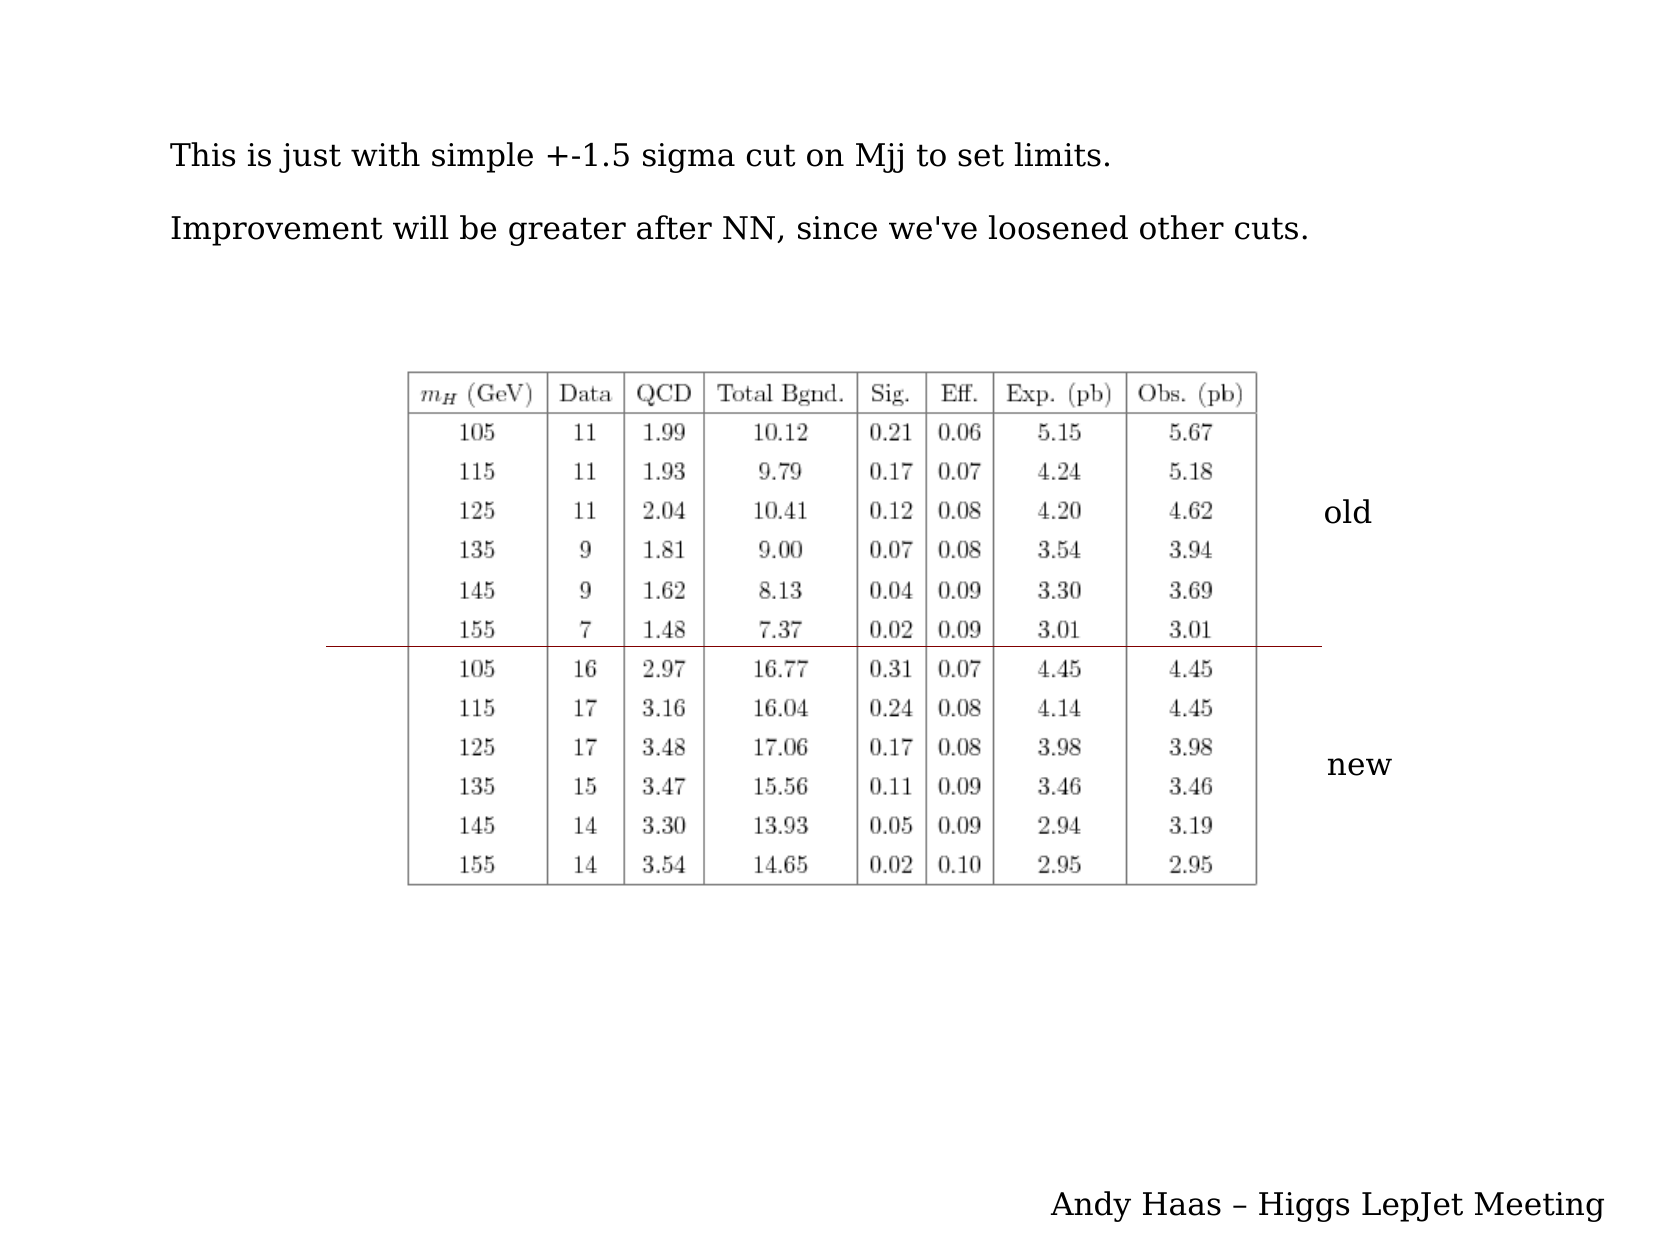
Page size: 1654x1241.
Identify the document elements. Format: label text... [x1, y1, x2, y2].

text_box old [1323, 494, 1373, 531]
picture [389, 647, 1270, 892]
picture [389, 353, 1270, 646]
text_box This is just with simple +-1.5 sigma cut on Mjj to set limits. Improvement will be greater after NN, since we've loosened other cuts. [170, 137, 1312, 247]
text_box new [1326, 746, 1393, 784]
